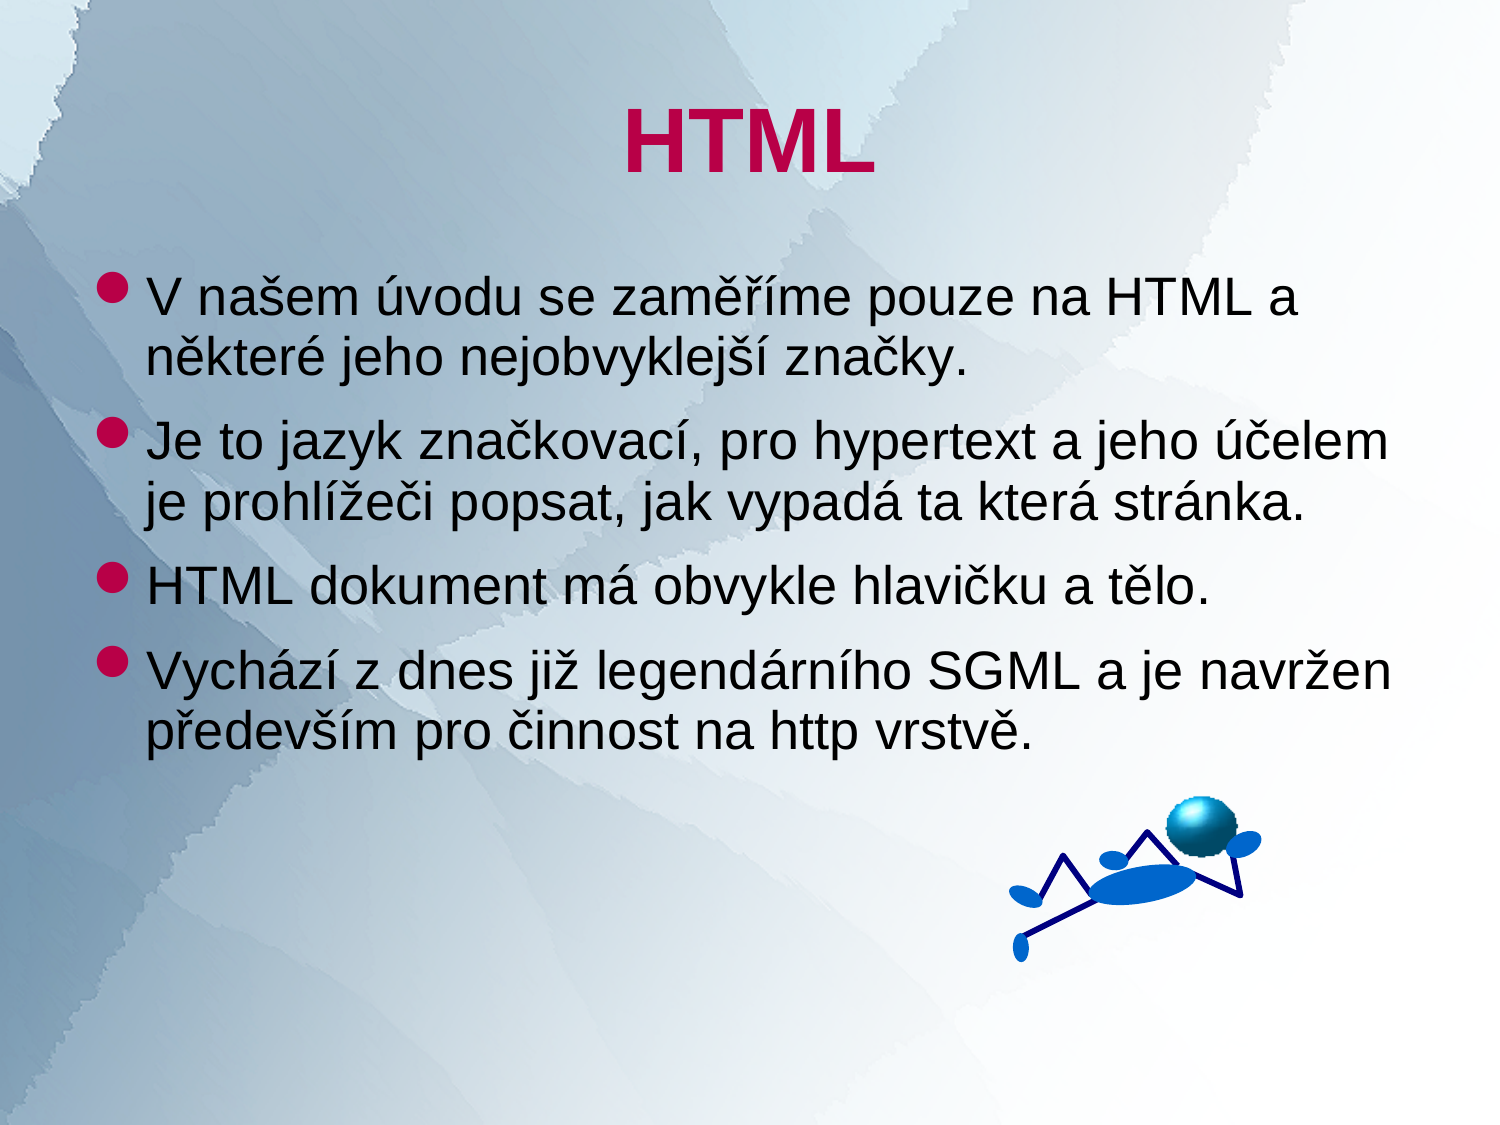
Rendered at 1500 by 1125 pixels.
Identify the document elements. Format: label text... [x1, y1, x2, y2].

text_box [1009, 885, 1043, 908]
text_box [1225, 831, 1262, 859]
text_box HTML [75, 44, 1426, 233]
text_box V našem úvodu se zaměříme pouze na HTML a některé jeho nejobvyklejší značky. Je to jazyk značkovací, pro hypertext a jeho účelem je prohlížeči popsat, jak vypadá ta která stránka. HTML dokument má obvykle hlavičku a tělo. Vychází z dnes již legendárního SGML a je navržen především pro činnost na http vrstvě. [75, 263, 1426, 1006]
text_box [1088, 850, 1197, 906]
text_box [1012, 933, 1029, 963]
picture [0, 0, 1500, 1125]
